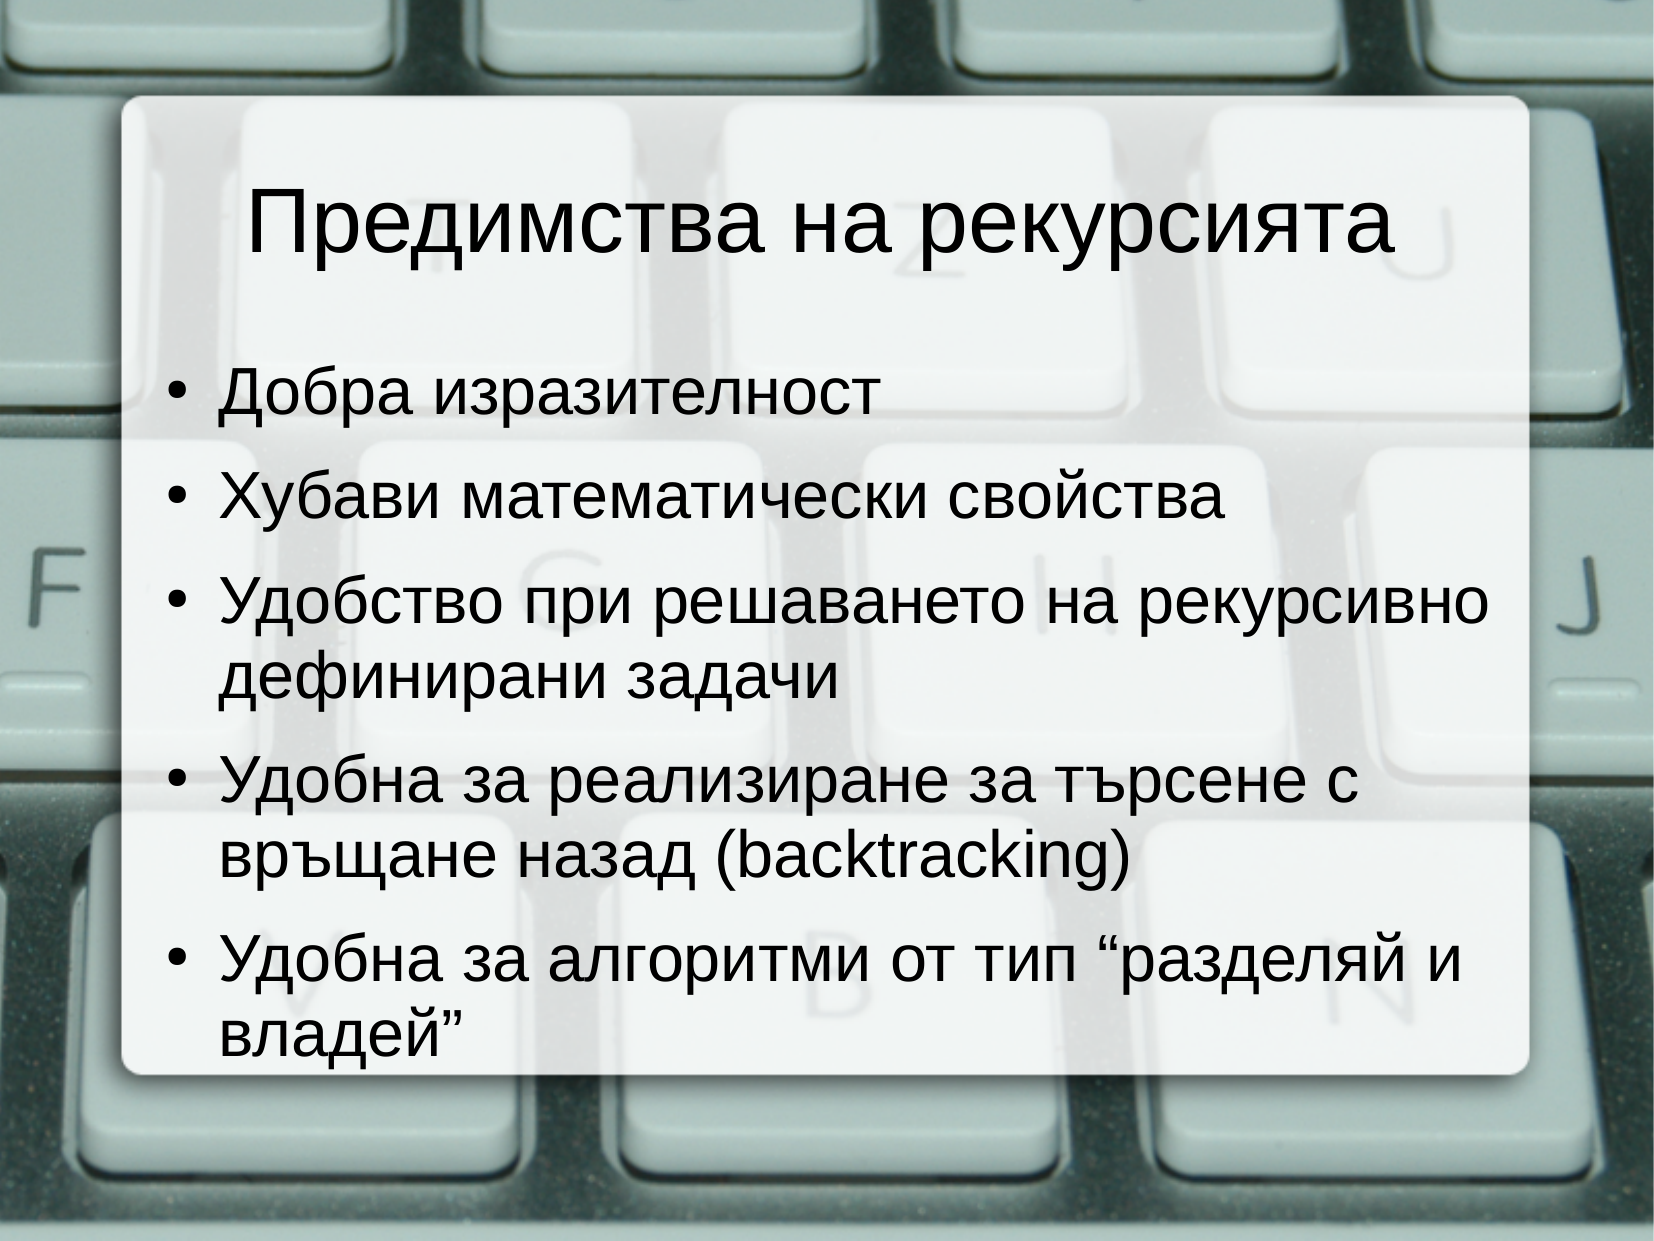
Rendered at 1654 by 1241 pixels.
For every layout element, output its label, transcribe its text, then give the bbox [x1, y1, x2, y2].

title Предимства на рекурсията [135, 117, 1506, 325]
picture [0, 0, 1654, 1241]
list Добра изразителност Хубави математически свойства Удобство при решаването на рекурсивно дефинирани задачи Удобна за реализиране за търсене с връщане назад (backtracking) Удобна за алгоритми от тип “разделяй и владей” [147, 354, 1506, 1074]
